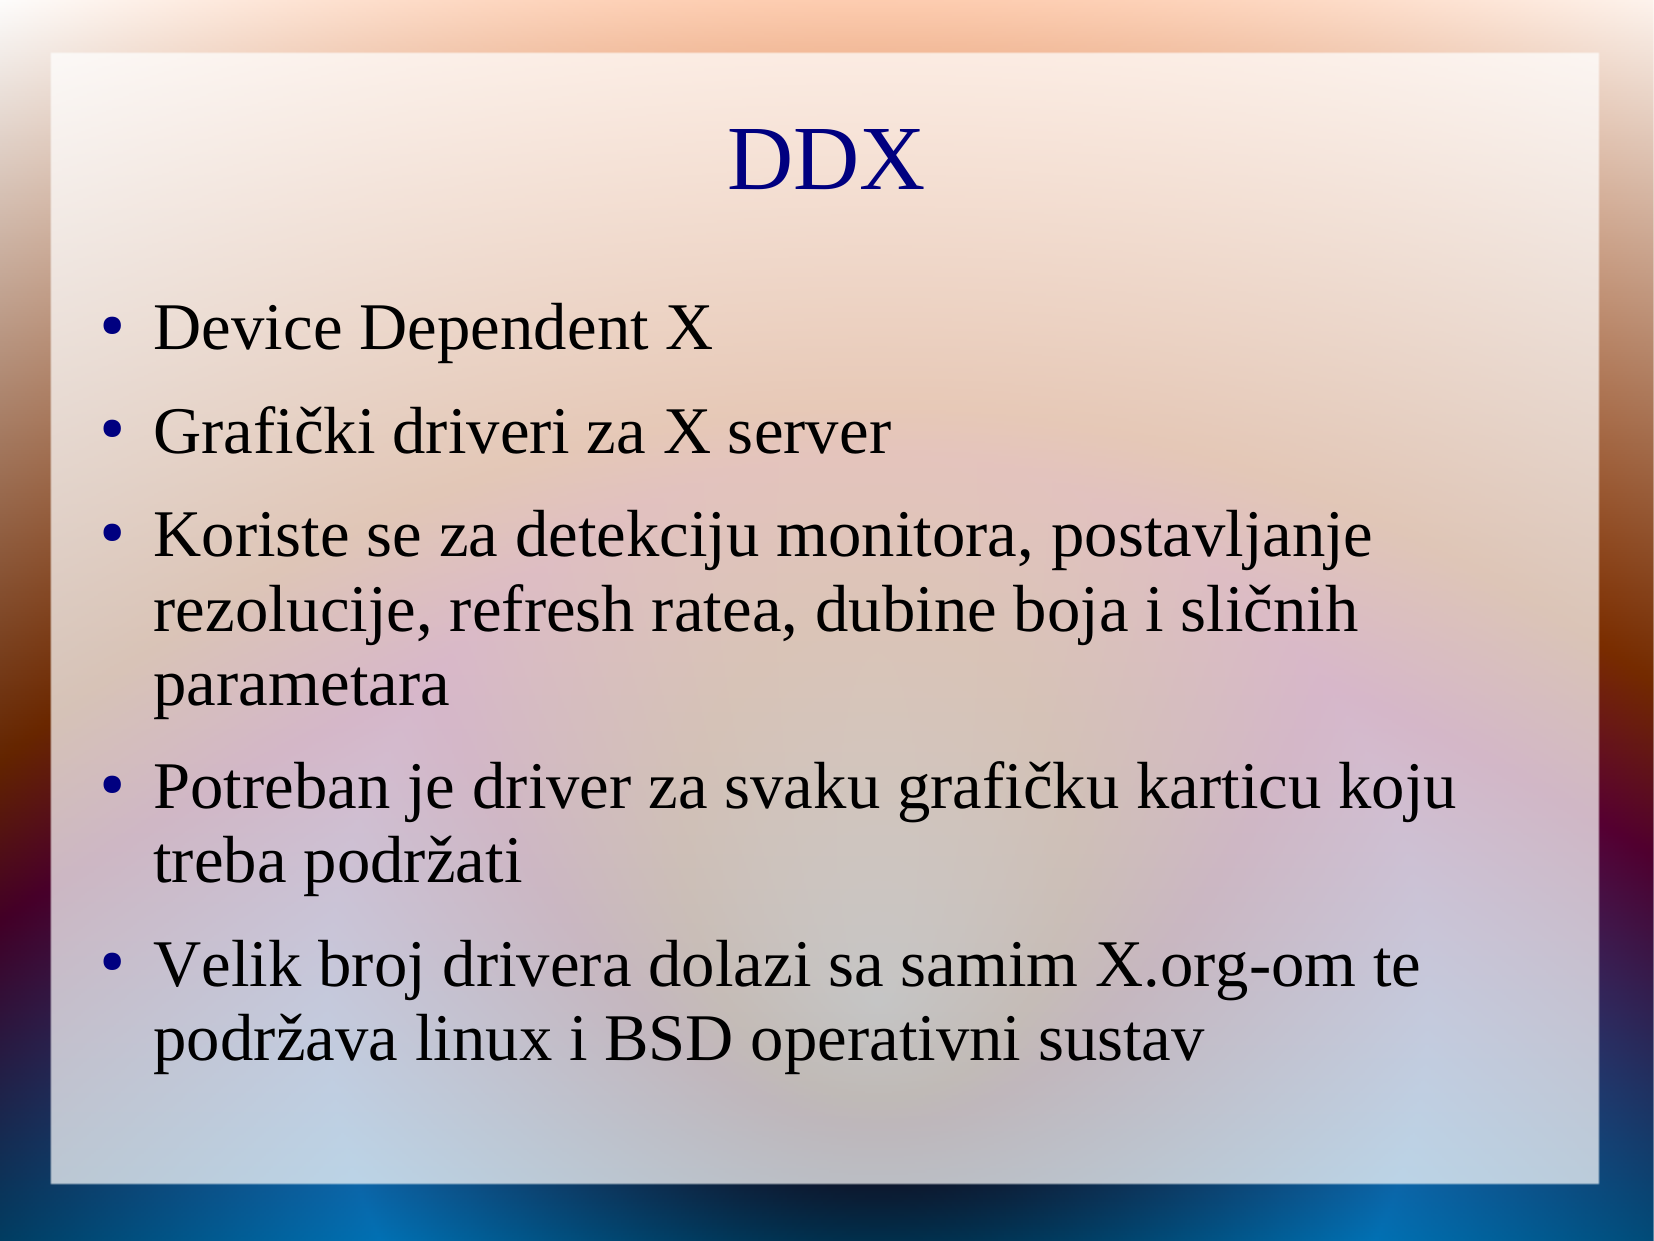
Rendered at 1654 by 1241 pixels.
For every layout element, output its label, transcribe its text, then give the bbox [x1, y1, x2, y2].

title DDX [82, 108, 1571, 210]
list Device Dependent X Grafički driveri za X server Koriste se za detekciju monitora, postavljanje rezolucije, refresh ratea, dubine boja i sličnih parametara Potreban je driver za svaku grafičku karticu koju treba podržati Velik broj drivera dolazi sa samim X.org-om te podržava linux i BSD operativni sustav [82, 290, 1571, 1094]
picture [0, 0, 1654, 1241]
